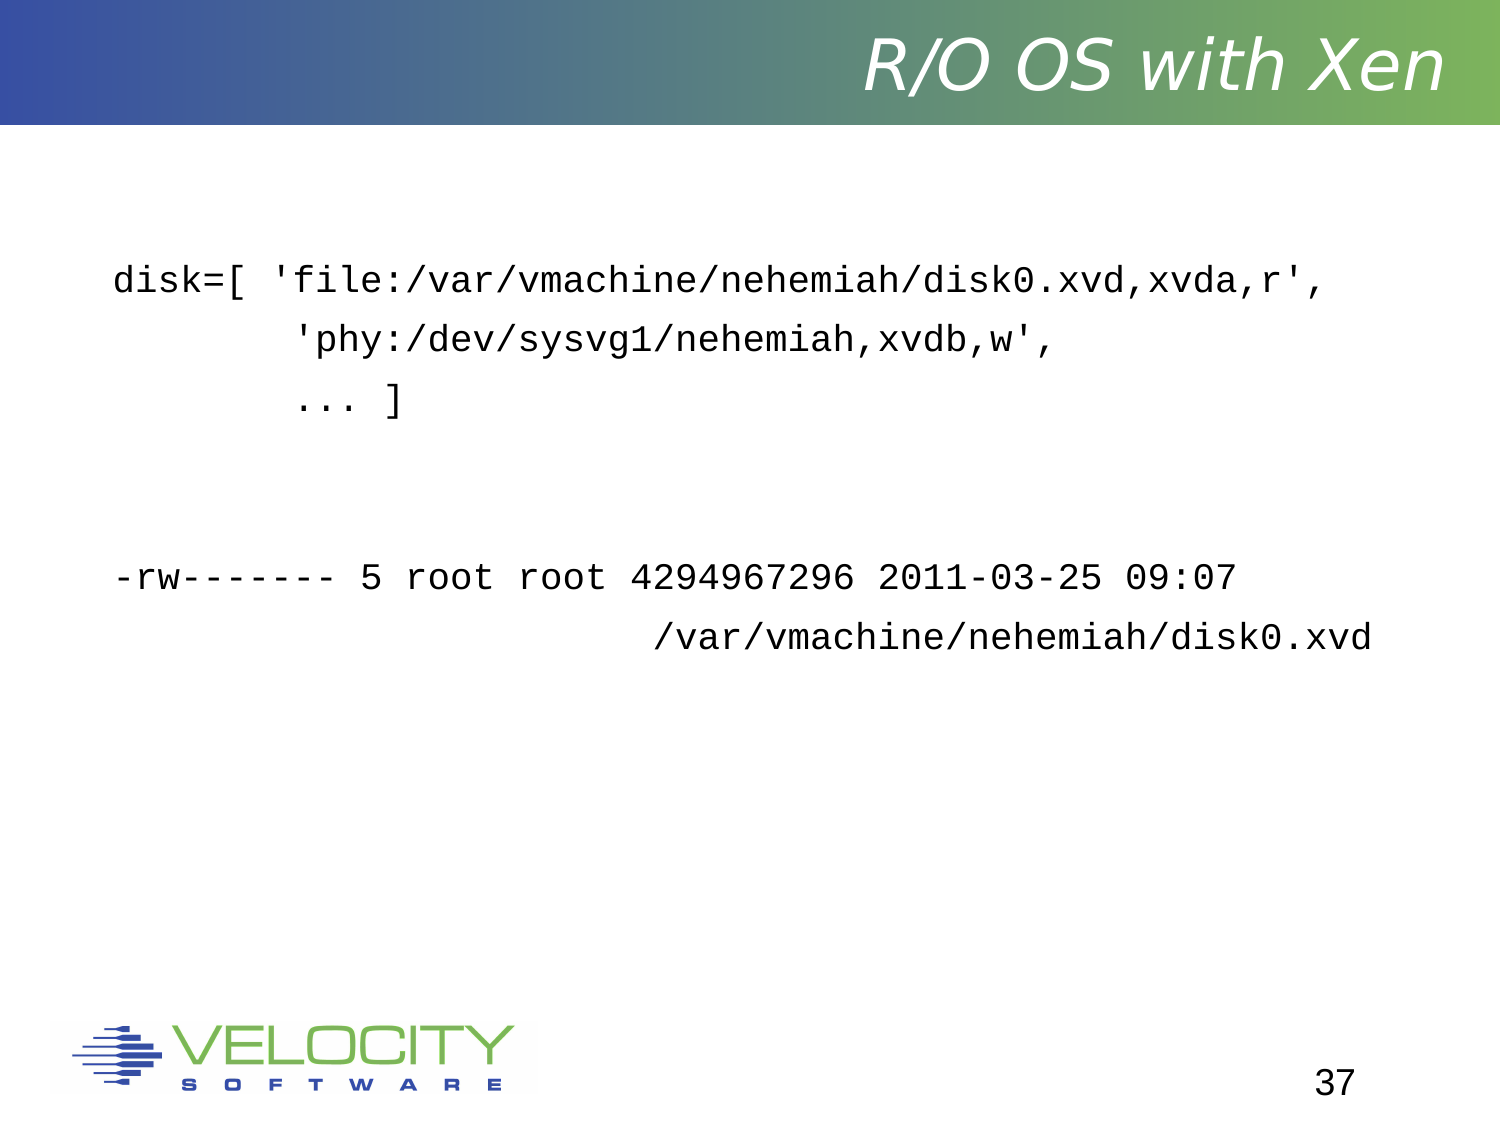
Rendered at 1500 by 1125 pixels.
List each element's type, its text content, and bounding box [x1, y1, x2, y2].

picture [50, 1021, 538, 1094]
list disk=[ 'file:/var/vmachine/nehemiah/disk0.xvd,xvda,r', 'phy:/dev/sysvg1/nehemiah,xvdb,w', ... ] -rw------- 5 root root 4294967296 2011-03-25 09:07 /var/vmachine/nehemiah/disk0.xvd [70, 187, 1438, 988]
title R/O OS with Xen [62, 12, 1463, 113]
